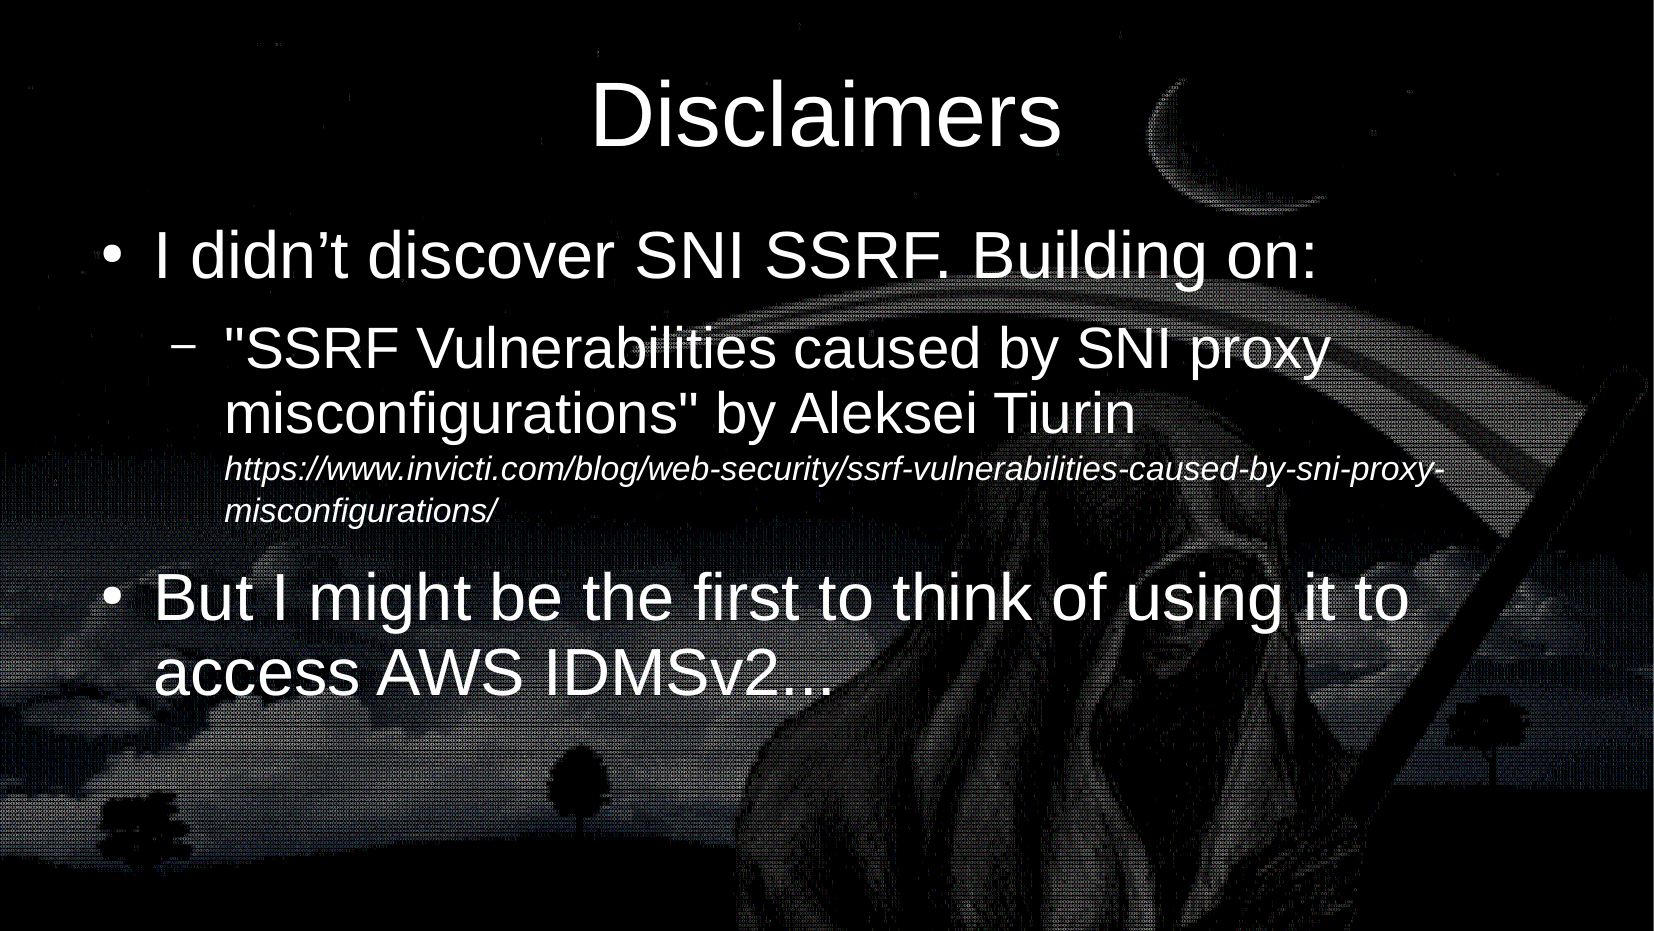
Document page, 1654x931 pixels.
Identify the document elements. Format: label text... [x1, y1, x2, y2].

list I didn’t discover SNI SSRF. Building on: "SSRF Vulnerabilities caused by SNI proxy misconfigurations" by Aleksei Tiurin https://www.invicti.com/blog/web-security/ssrf-vulnerabilities-caused-by-sni-proxy-misconfigurations/ But I might be the first to think of using it to access AWS IDMSv2... [82, 217, 1571, 758]
picture [0, 0, 1654, 931]
title Disclaimers [82, 37, 1571, 193]
